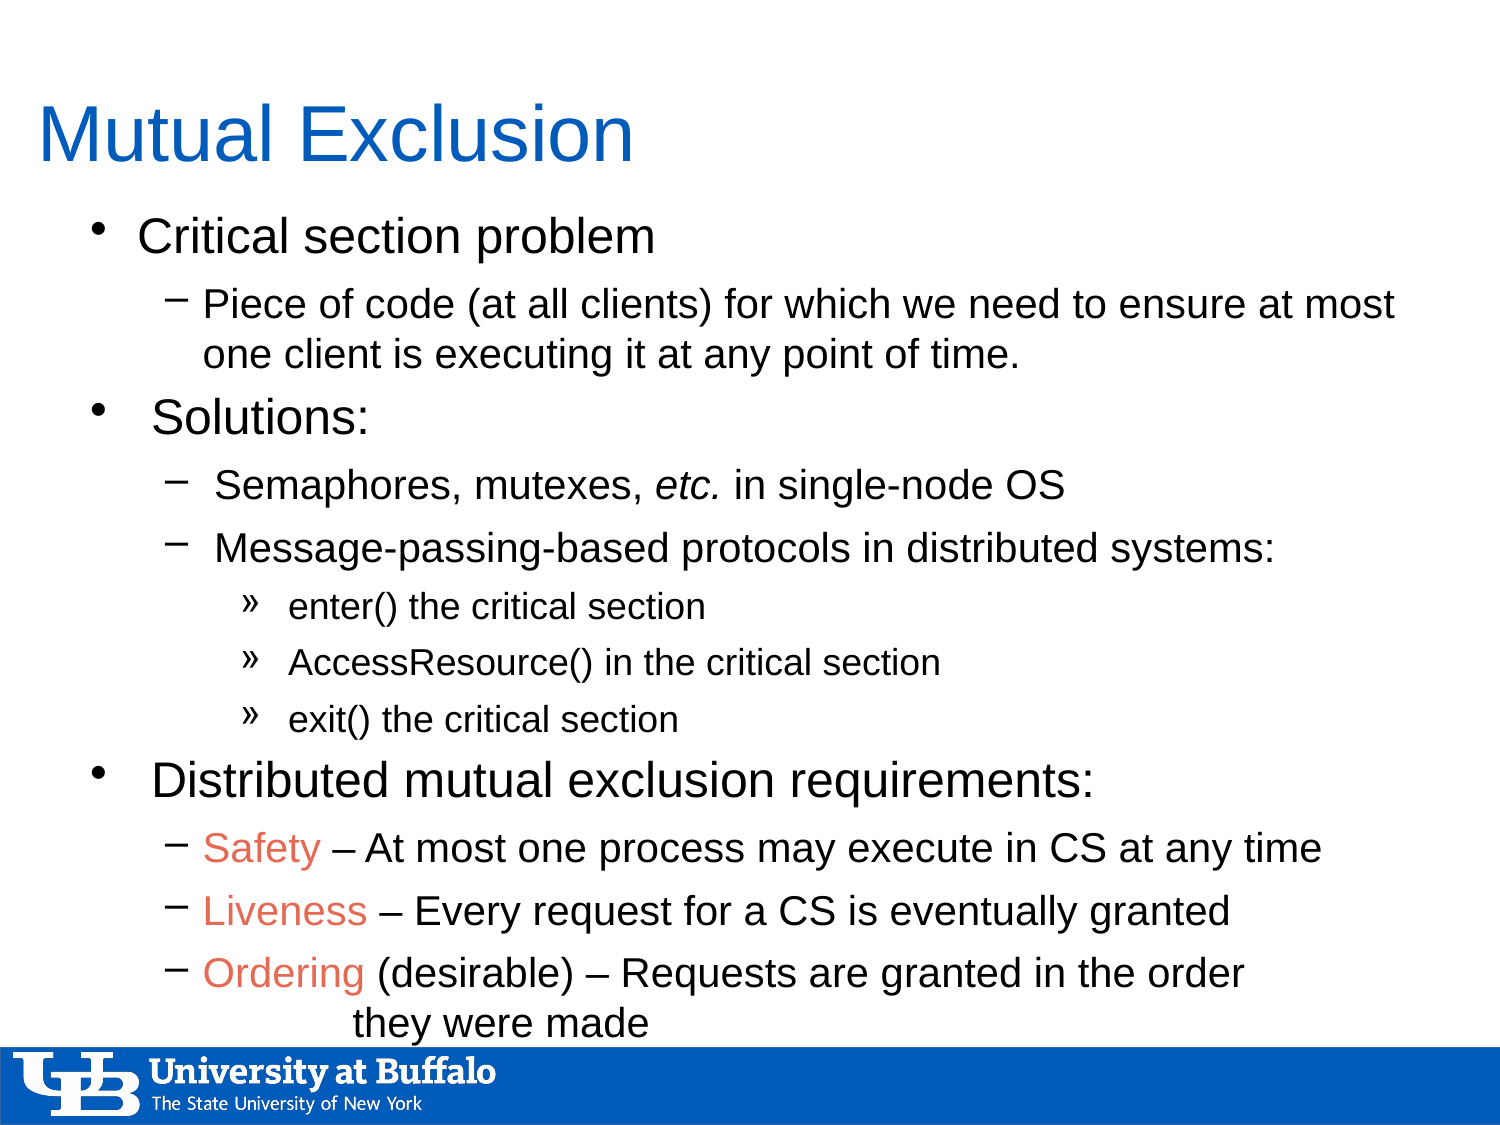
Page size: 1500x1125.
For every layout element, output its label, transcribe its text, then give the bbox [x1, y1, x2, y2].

title Mutual Exclusion [37, 40, 1388, 228]
list Critical section problem Piece of code (at all clients) for which we need to ensure at most one client is executing it at any point of time. Solutions: Semaphores, mutexes, etc. in single-node OS Message-passing-based protocols in distributed systems: enter() the critical section AccessResource() in the critical section exit() the critical section Distributed mutual exclusion requirements: Safety – At most one process may execute in CS at any time Liveness – Every request for a CS is eventually granted Ordering (desirable) – Requests are granted in the order they were made [75, 202, 1425, 856]
picture [13, 1052, 496, 1116]
